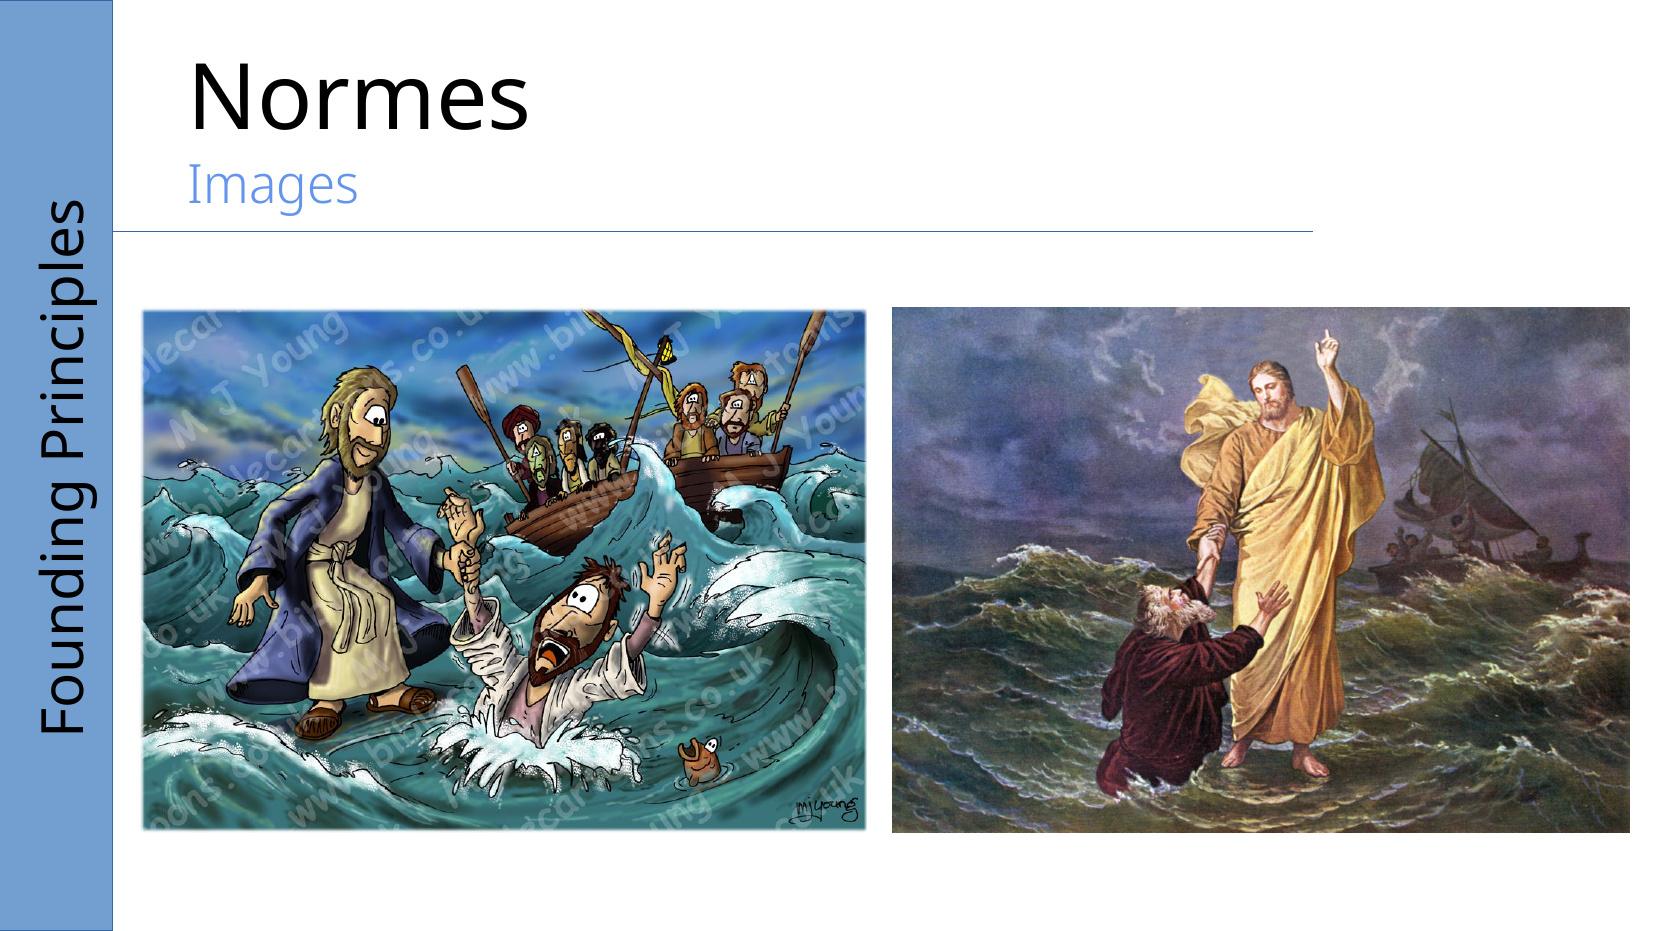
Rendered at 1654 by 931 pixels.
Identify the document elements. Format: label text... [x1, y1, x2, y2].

text_box Founding Principles [13, 37, 105, 901]
picture [138, 307, 867, 833]
title Images [187, 125, 1571, 239]
text_box [0, 0, 113, 931]
picture [892, 307, 1630, 833]
title Normes [187, 33, 1571, 125]
